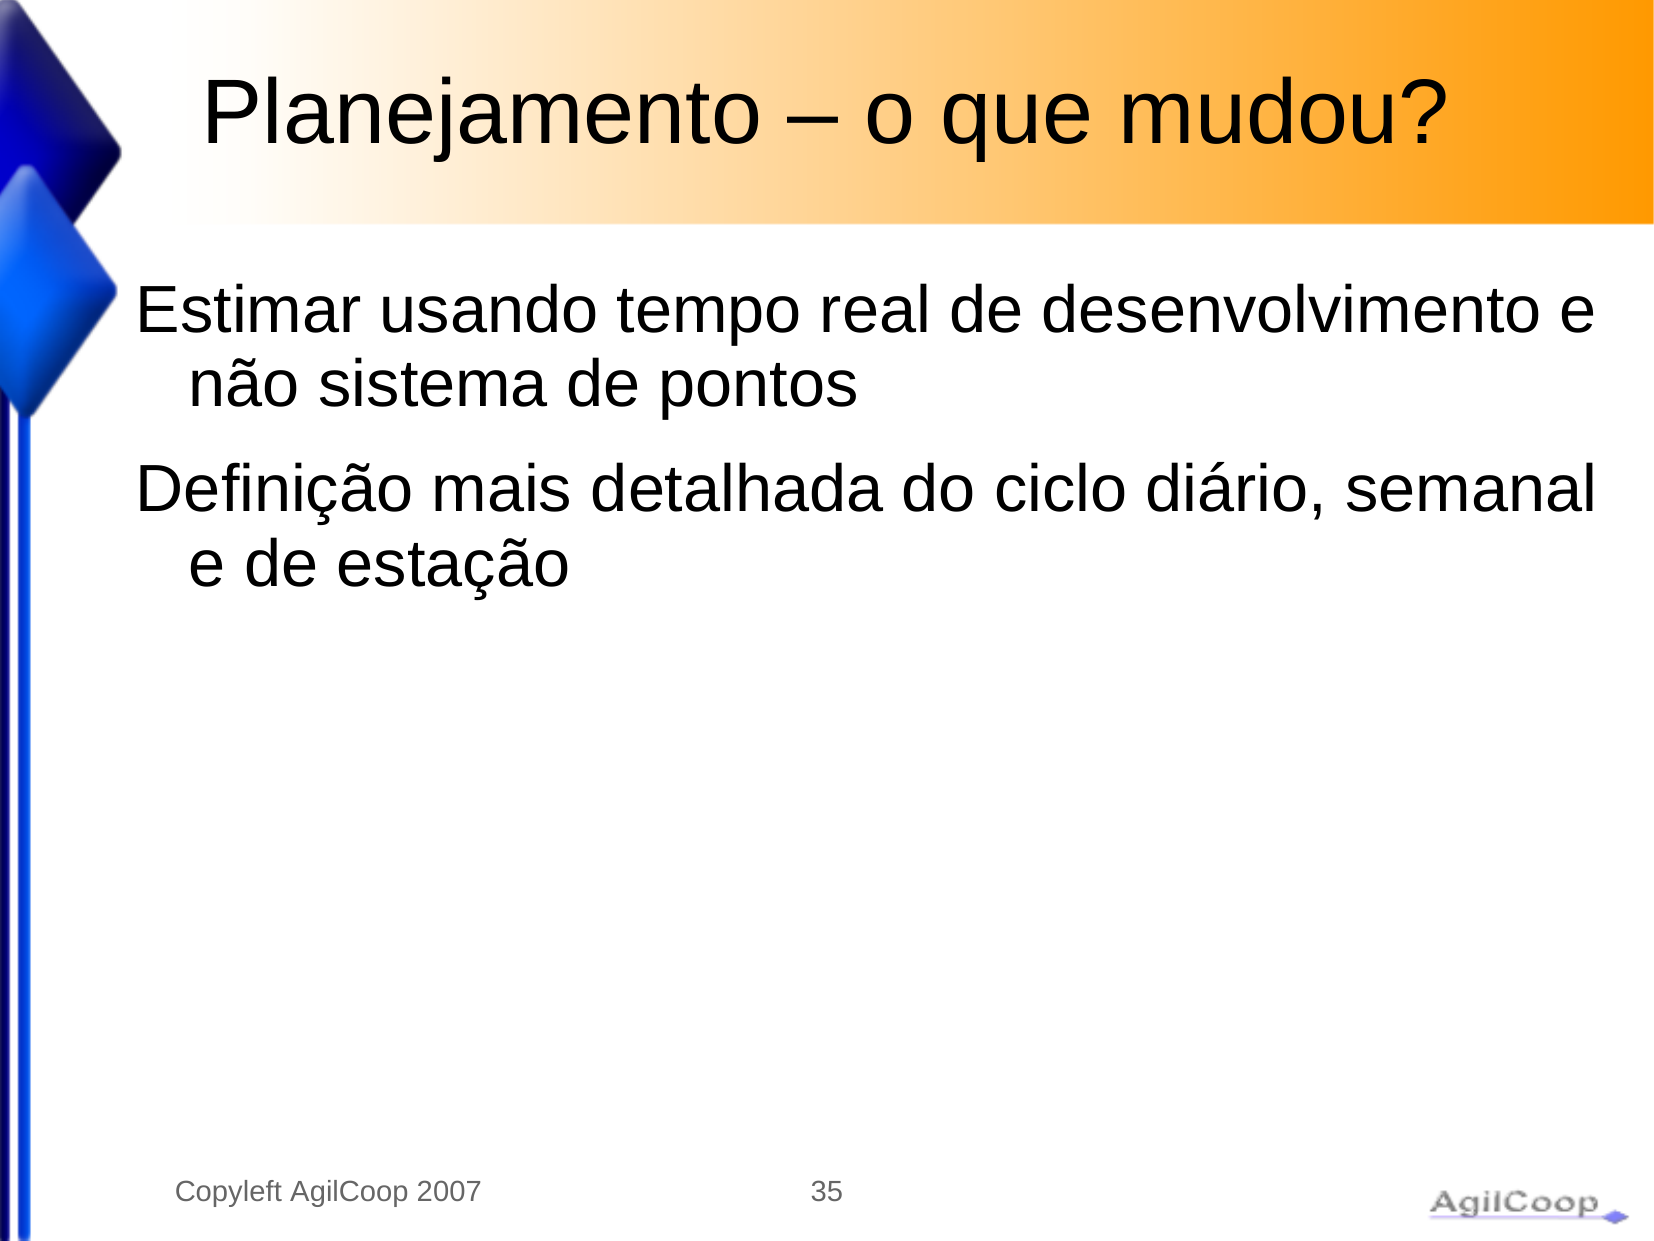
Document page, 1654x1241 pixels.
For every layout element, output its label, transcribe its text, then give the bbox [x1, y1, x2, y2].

title Planejamento – o que mudou? [82, 8, 1571, 216]
picture [0, 0, 1654, 1241]
list Estimar usando tempo real de desenvolvimento e não sistema de pontos Definição mais detalhada do ciclo diário, semanal e de estação [118, 271, 1607, 1123]
